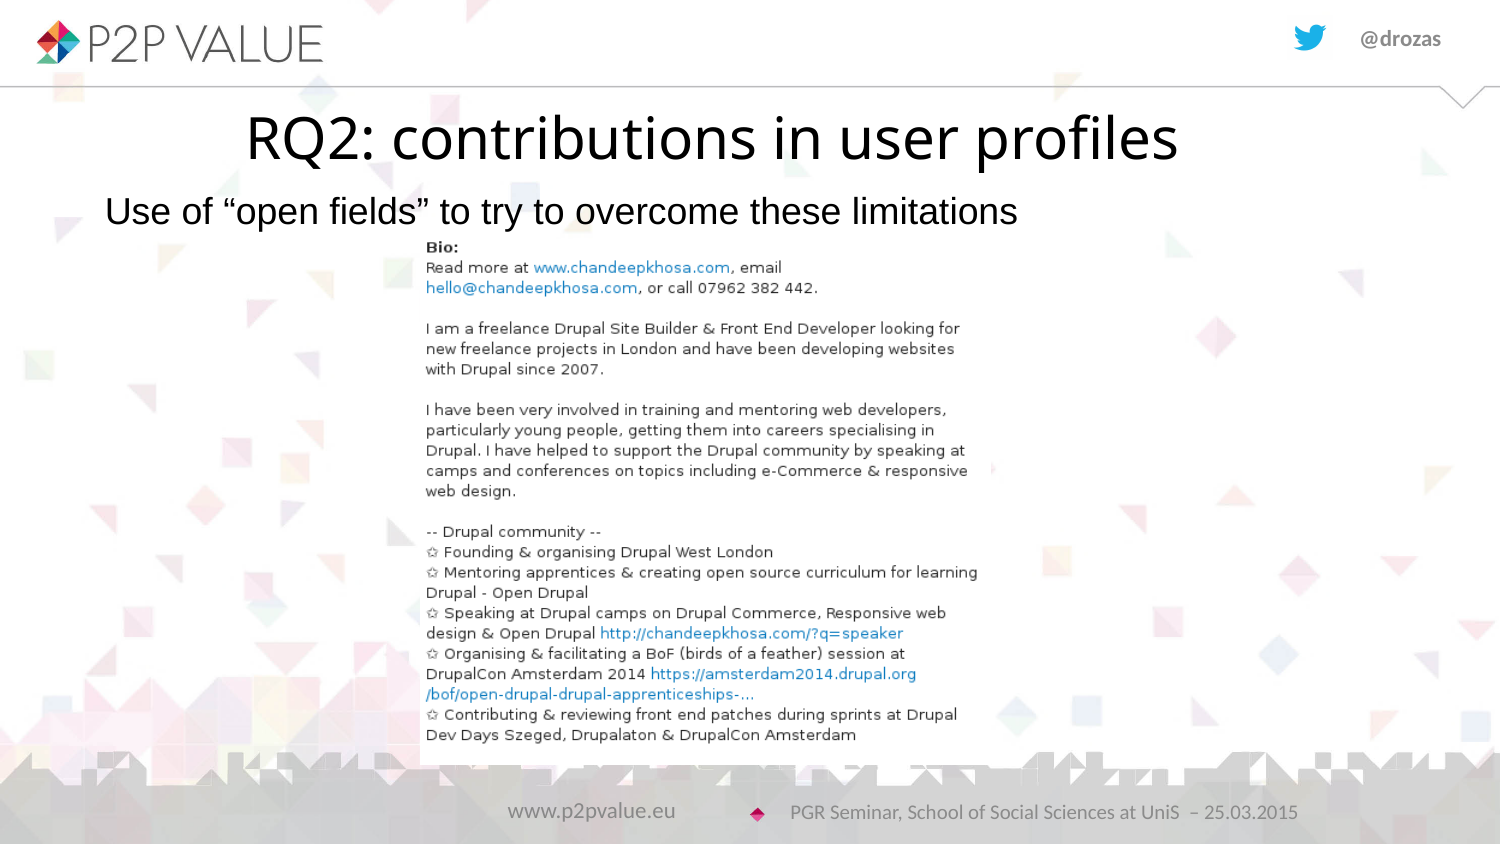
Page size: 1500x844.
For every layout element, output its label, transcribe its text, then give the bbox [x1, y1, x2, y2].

text_box Use of “open fields” to try to overcome these limitations [90, 183, 1500, 241]
text_box PGR Seminar, School of Social Sciences at UniS – 25.03.2015 [777, 788, 1470, 834]
text_box @drozas [1333, 15, 1455, 60]
title RQ2: contributions in user profiles [60, 92, 1366, 181]
picture [0, 0, 1500, 844]
text_box www.p2pvalue.eu [501, 789, 720, 829]
